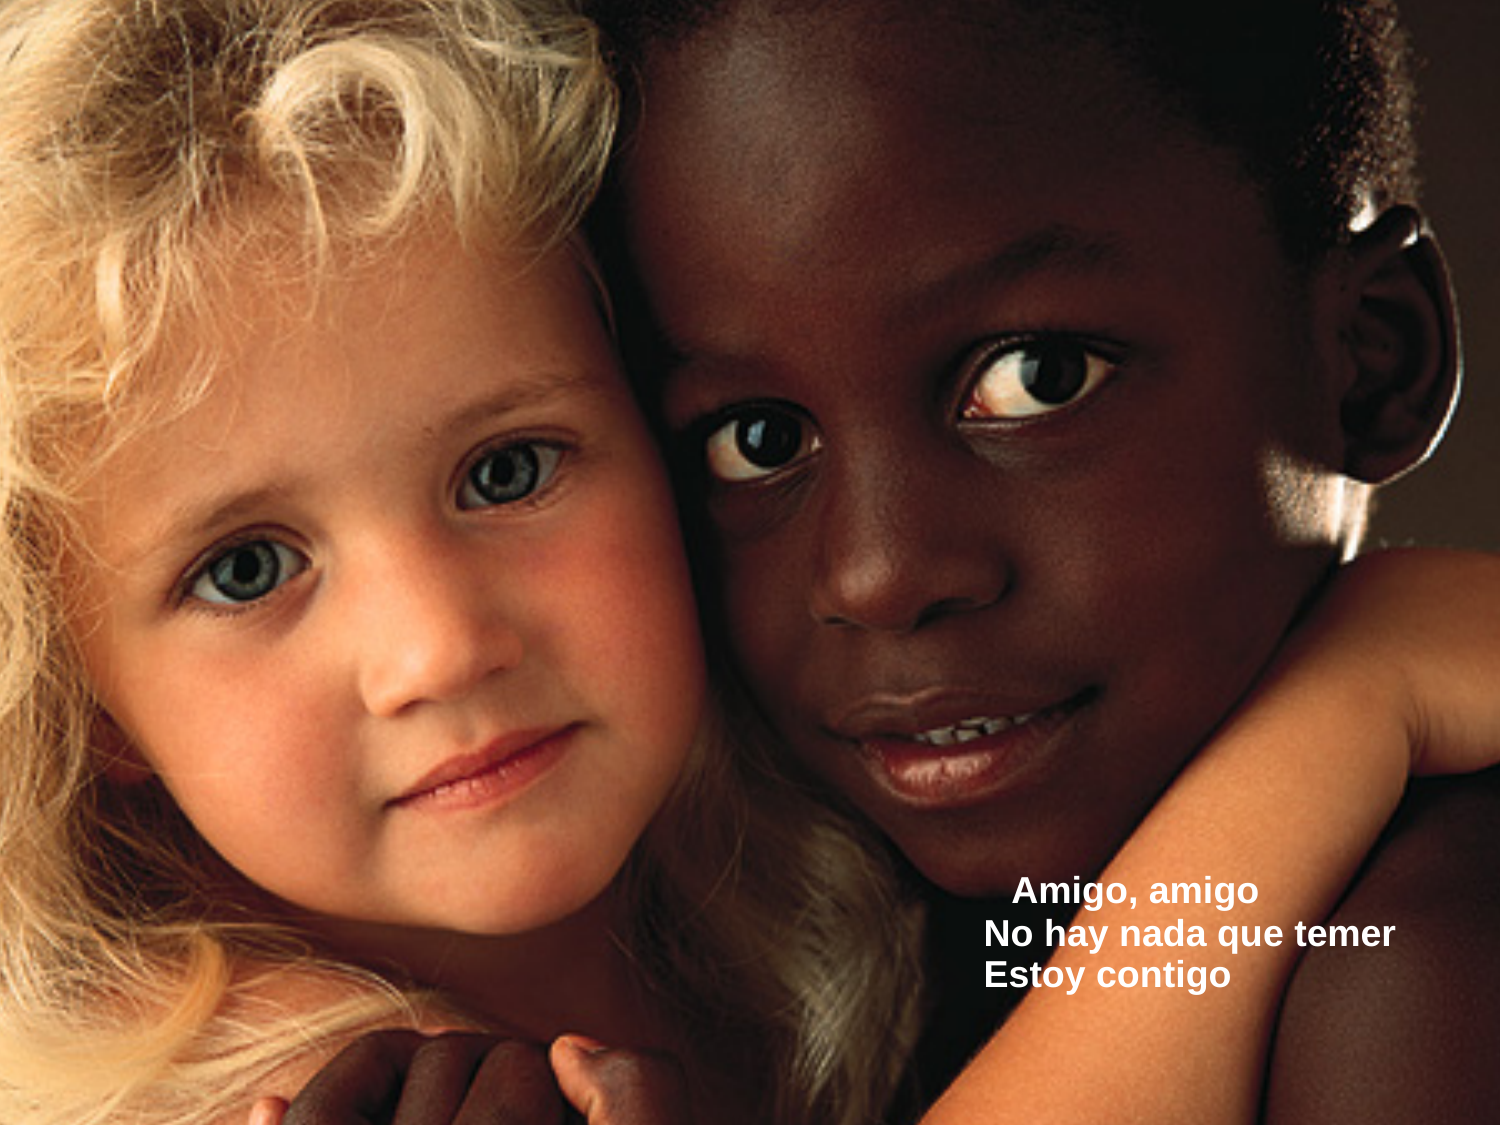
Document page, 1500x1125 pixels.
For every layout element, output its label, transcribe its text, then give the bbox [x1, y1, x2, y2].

list Amigo, amigo No hay nada que temer Estoy contigo [912, 862, 1450, 1026]
picture [0, 0, 1500, 1125]
